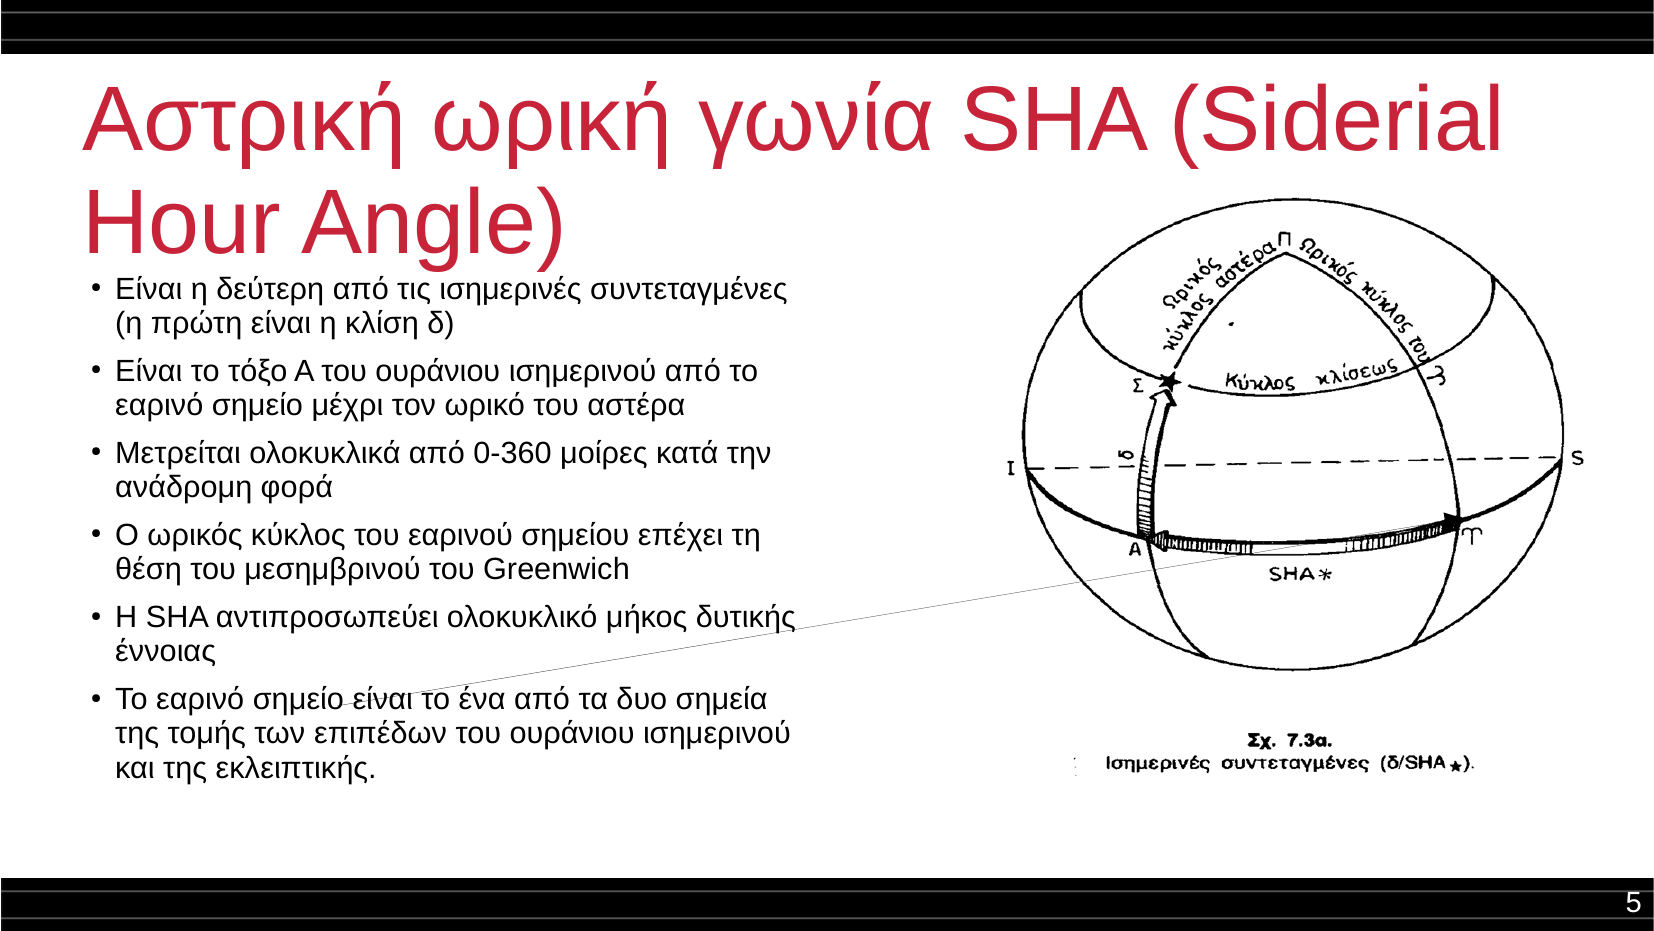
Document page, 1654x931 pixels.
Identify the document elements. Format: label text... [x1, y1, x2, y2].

title Αστρική ωρική γωνία SHA (Siderial Hour Angle) [82, 67, 1571, 273]
list Είναι η δεύτερη από τις ισημερινές συντεταγμένες (η πρώτη είναι η κλίση δ) Είναι το τόξο Α του ουράνιου ισημερινού από το εαρινό σημείο μέχρι τον ωρικό του αστέρα Μετρείται ολοκυκλικά από 0-360 μοίρες κατά την ανάδρομη φορά O ωρικός κύκλος του εαρινού σημείου επέχει τη θέση του μεσημβρινού του Greenwich H SHA αντιπροσωπεύει ολοκυκλικό μήκος δυτικής έννοιας Το εαρινό σημείο είναι το ένα από τα δυο σημεία της τομής των επιπέδων του ουράνιου ισημερινού και της εκλειπτικής. [82, 271, 809, 788]
picture [1, 878, 1654, 931]
picture [937, 187, 1626, 788]
picture [1, 0, 1654, 54]
